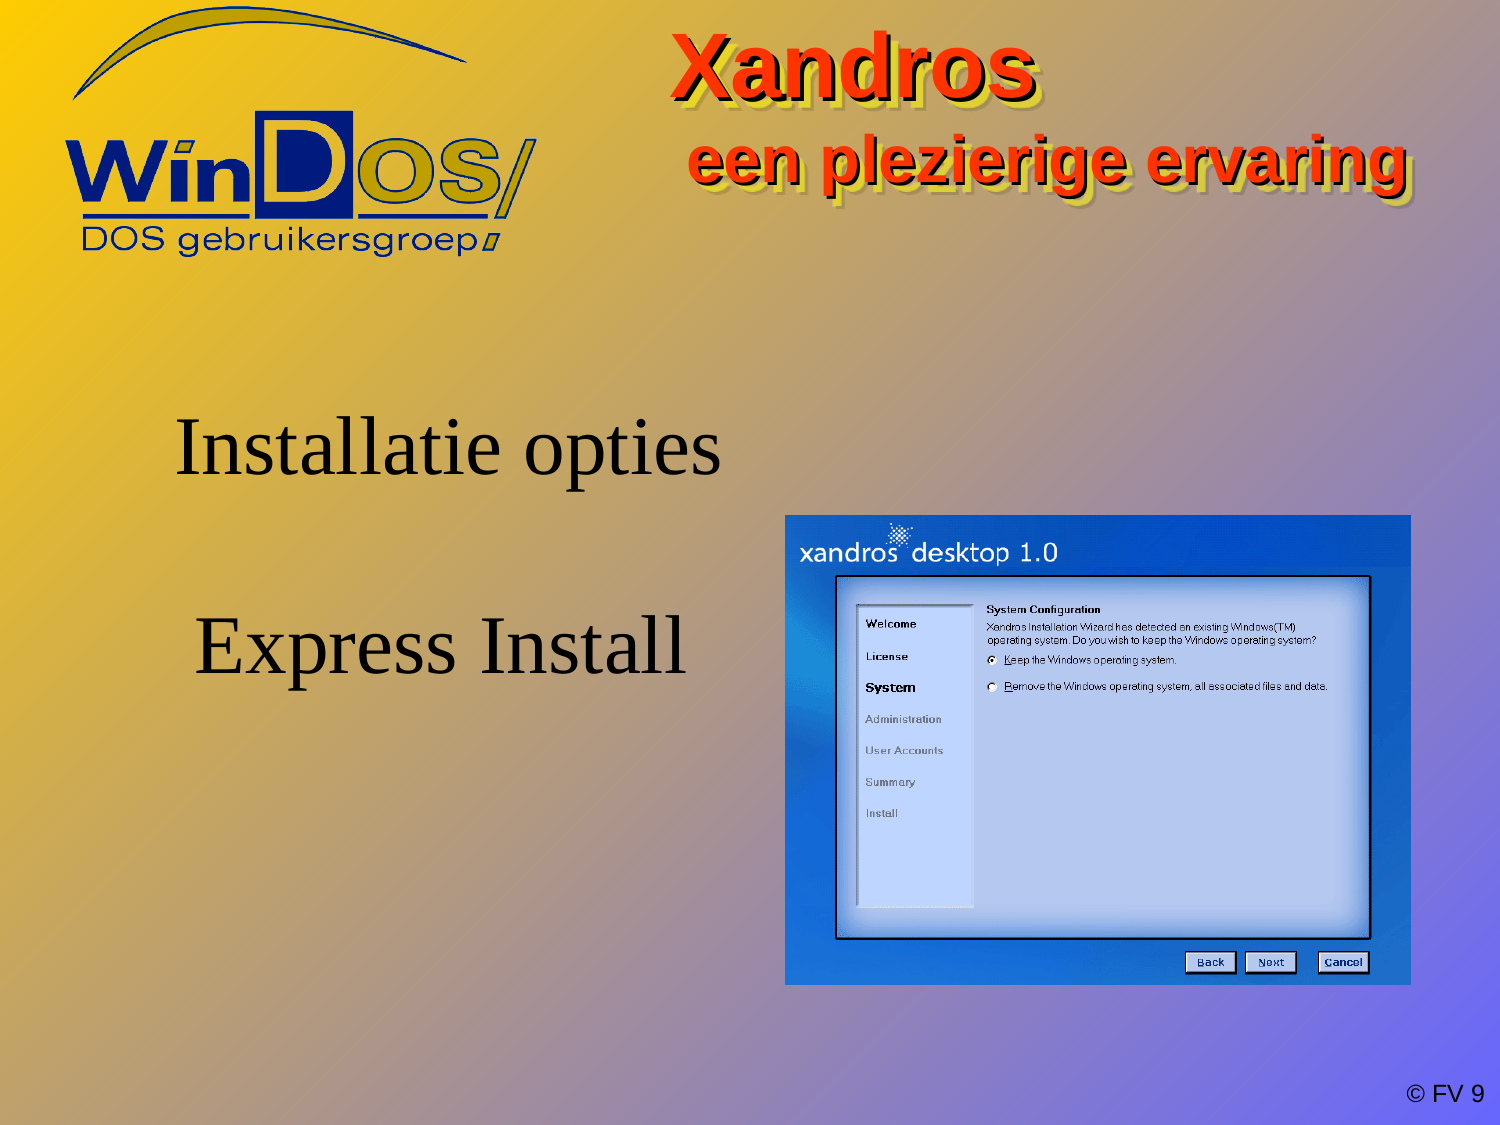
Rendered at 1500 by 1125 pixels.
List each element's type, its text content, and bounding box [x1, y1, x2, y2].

picture [65, 6, 537, 264]
text_box Xandros een plezierige ervaring [595, 0, 1500, 205]
picture [785, 515, 1411, 985]
text_box Installatie opties Express Install [159, 385, 790, 701]
text_box © FV <getal> [1352, 1070, 1500, 1125]
